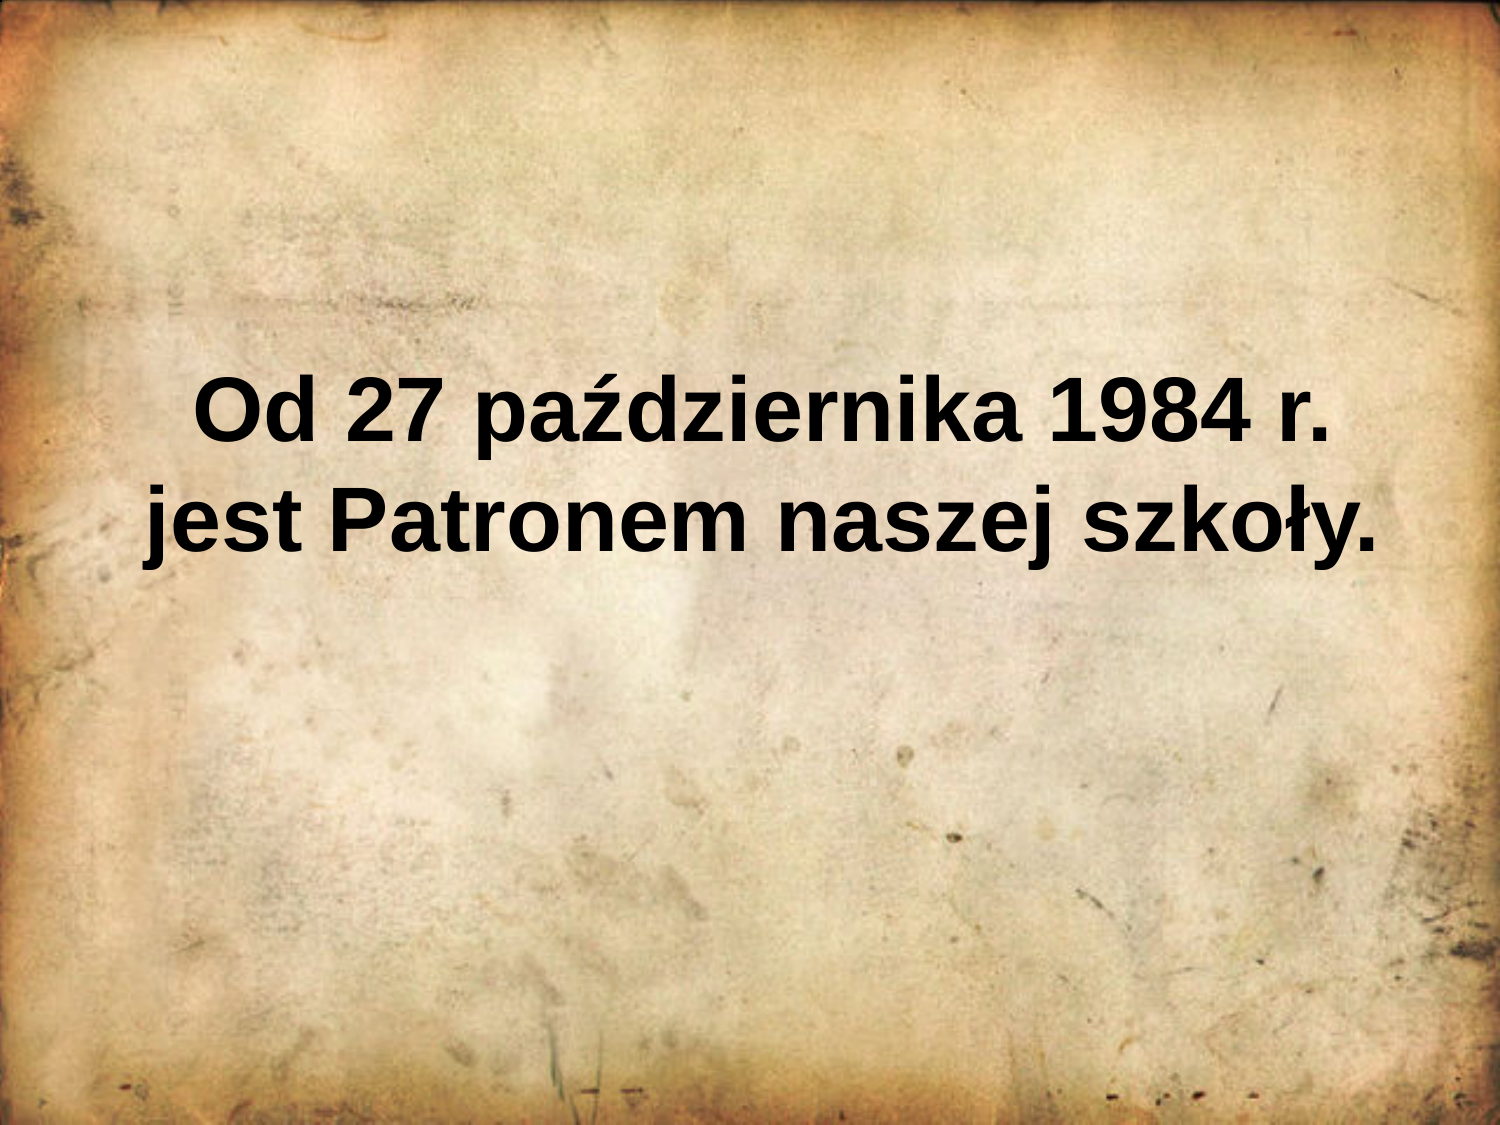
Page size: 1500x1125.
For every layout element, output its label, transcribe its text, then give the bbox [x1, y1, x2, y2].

title Od 27 października 1984 r. jest Patronem naszej szkoły. [88, 420, 1439, 609]
picture [0, 0, 1500, 1125]
